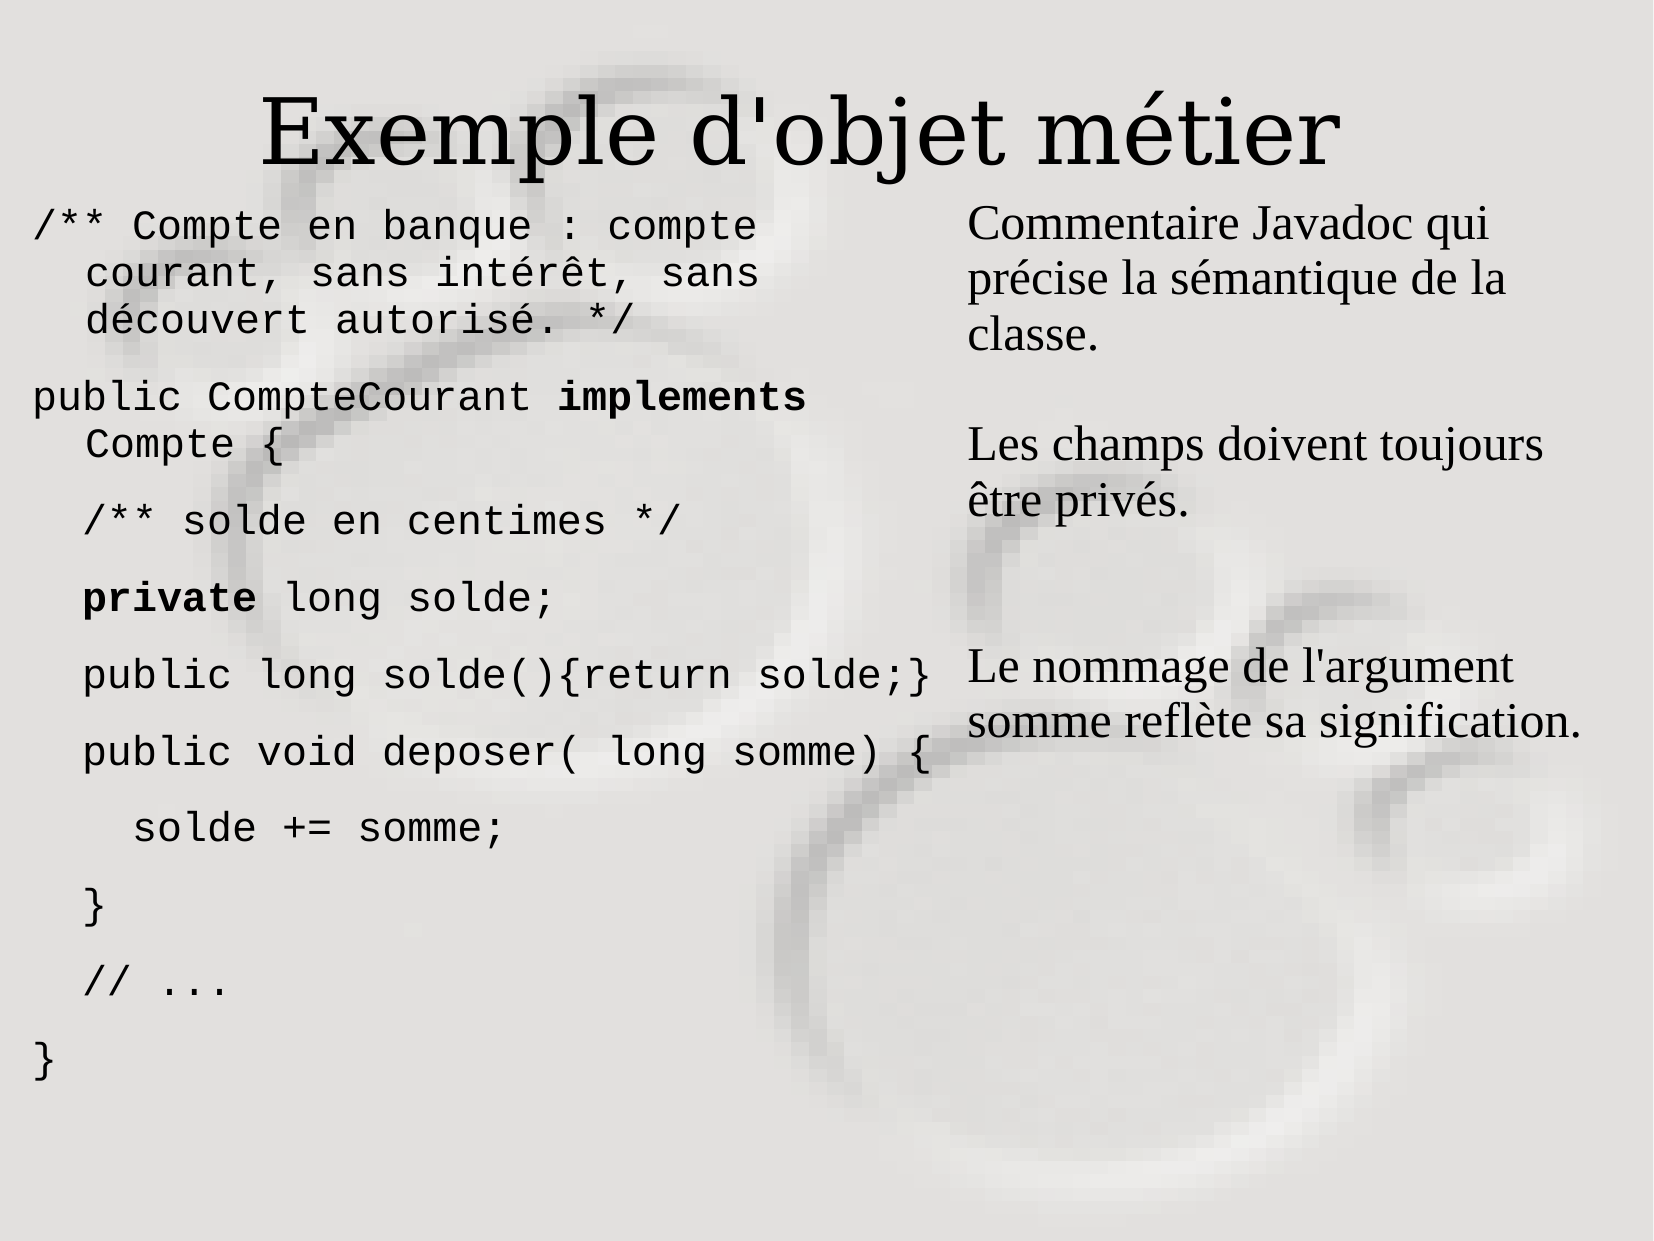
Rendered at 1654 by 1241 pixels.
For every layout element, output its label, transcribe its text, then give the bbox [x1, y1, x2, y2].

title Exemple d'objet métier [93, 29, 1506, 237]
picture [0, 0, 1654, 1241]
text_box Commentaire Javadoc qui précise la sémantique de la classe. Les champs doivent toujours être privés. Le nommage de l'argument somme reflète sa signification. [967, 195, 1626, 1204]
list /** Compte en banque : compte courant, sans intérêt, sans découvert autorisé. */ public CompteCourant implements Compte { /** solde en centimes */ private long solde; public long solde(){return solde;} public void deposer( long somme) { solde += somme; } // ... } [14, 204, 938, 1223]
